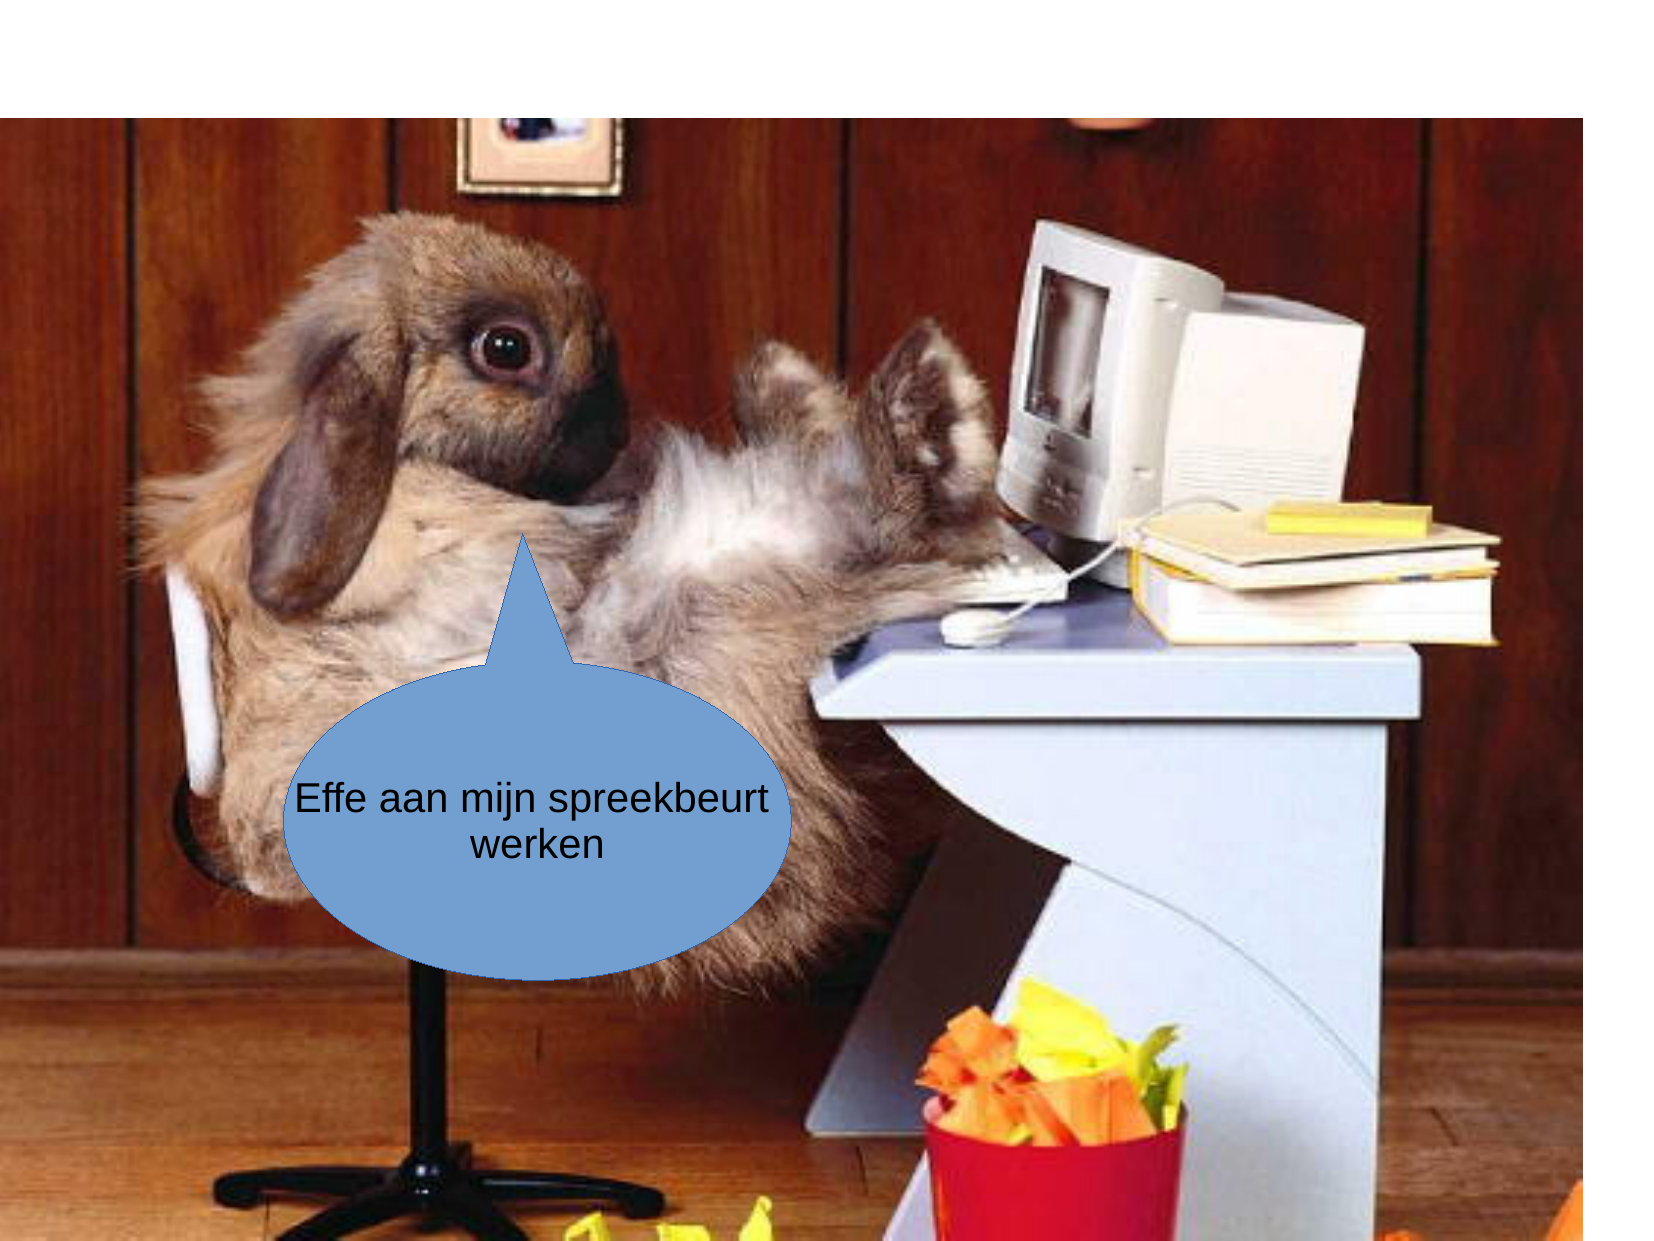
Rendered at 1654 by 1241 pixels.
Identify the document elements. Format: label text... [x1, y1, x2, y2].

text_box Effe aan mijn spreekbeurt werken [283, 533, 792, 981]
picture [0, 118, 1583, 1241]
